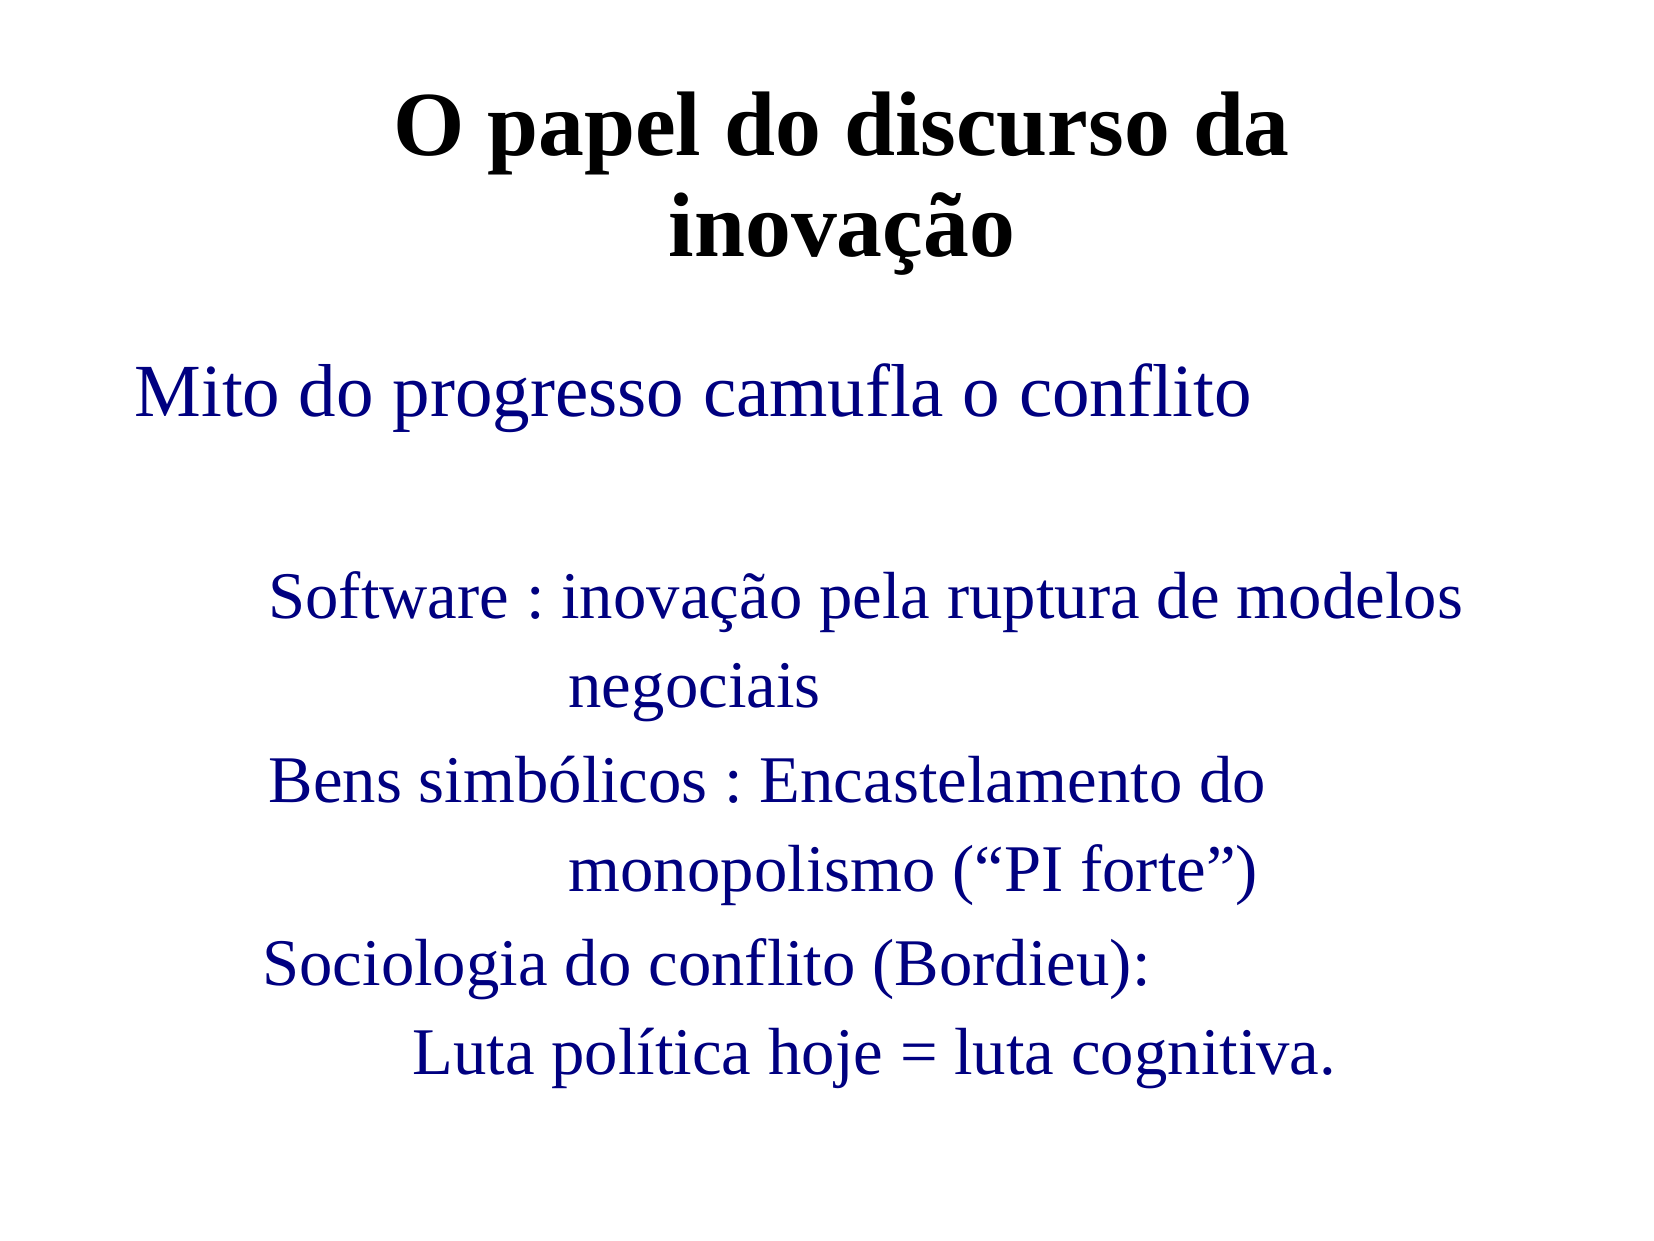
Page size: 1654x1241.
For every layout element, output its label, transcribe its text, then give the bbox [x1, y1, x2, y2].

text_box Mito do progresso camufla o conflito Software : inovação pela ruptura de modelos negociais Bens simbólicos : Encastelamento do monopolismo (“PI forte”) Sociologia do conflito (Bordieu): Luta política hoje = luta cognitiva. [125, 333, 1546, 1168]
title O papel do discurso da inovação [204, 65, 1480, 285]
